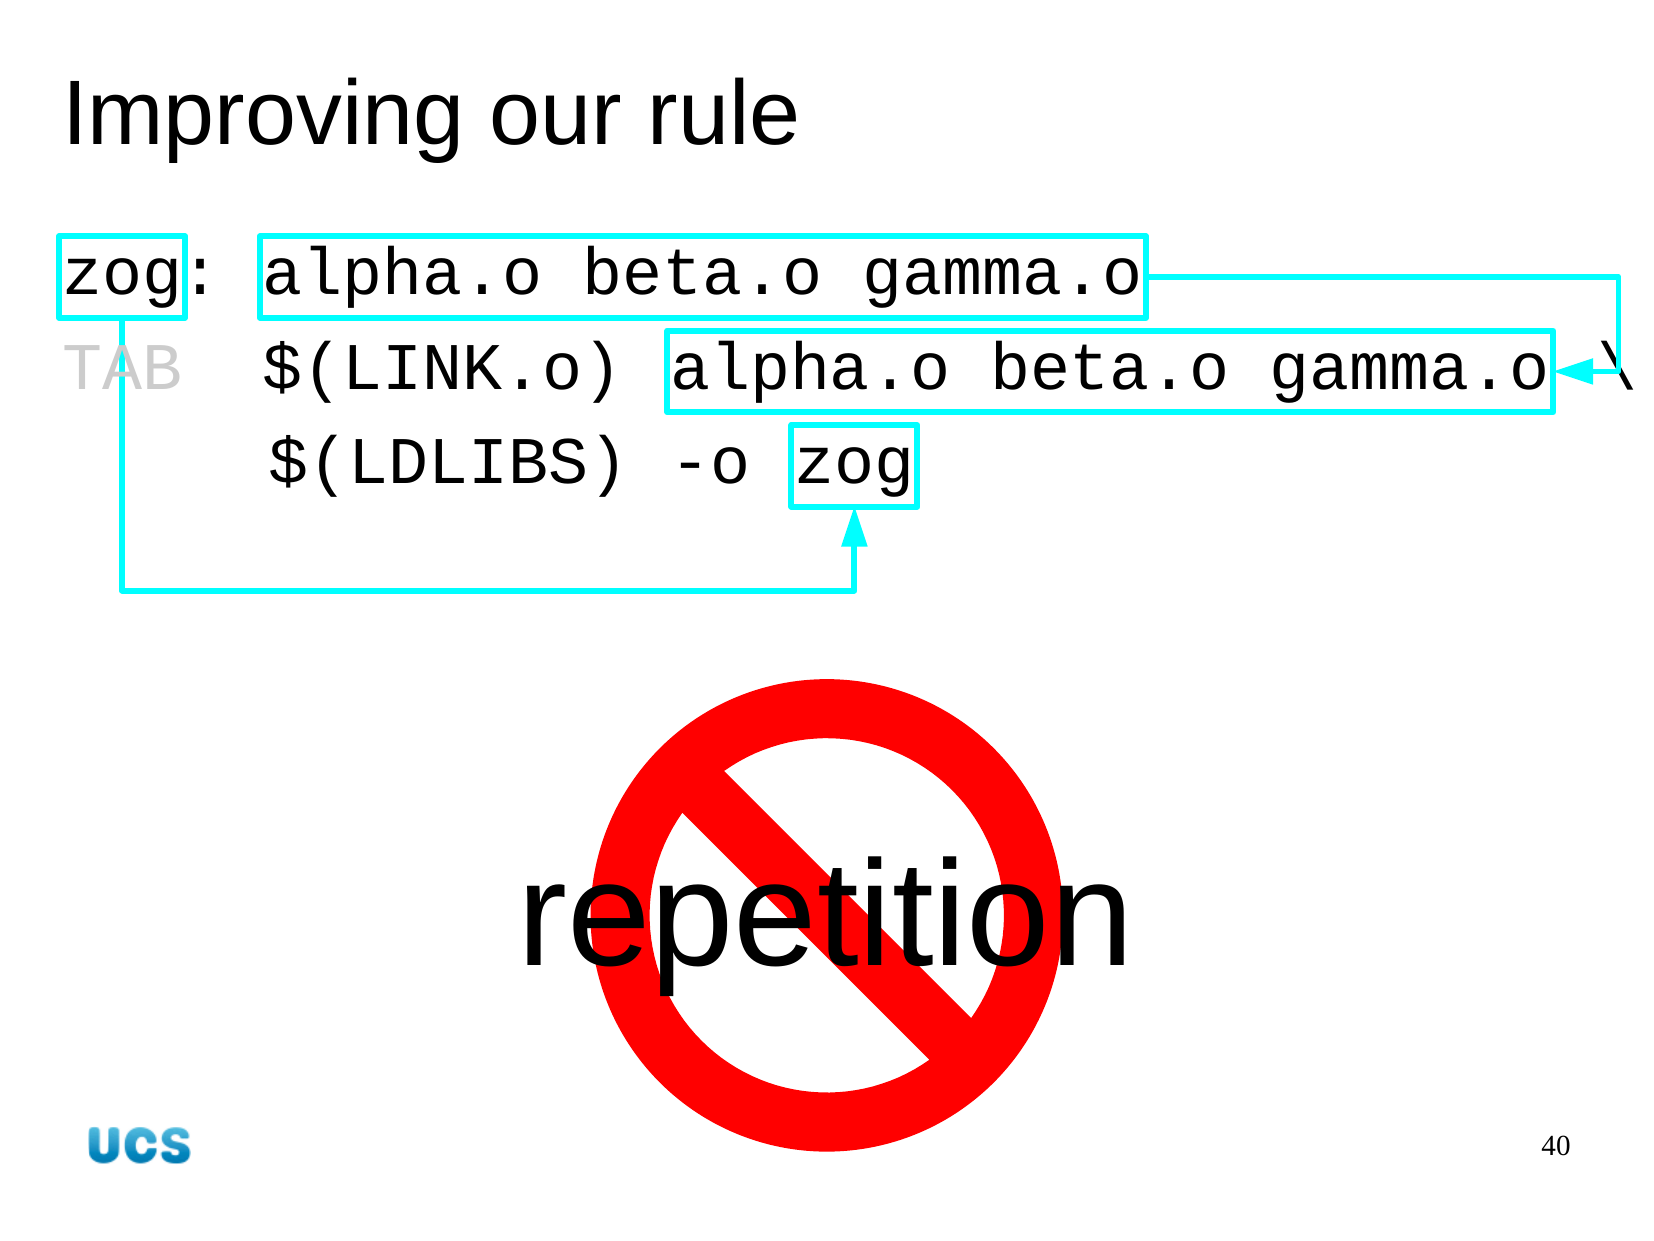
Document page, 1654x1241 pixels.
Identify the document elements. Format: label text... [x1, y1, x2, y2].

text_box $(LDLIBS) [265, 425, 632, 507]
text_box [606, 1001, 1047, 1152]
text_box zog [791, 425, 918, 507]
text_box \ [1594, 330, 1616, 369]
text_box -o [667, 425, 754, 507]
text_box $(LINK.o) [259, 330, 626, 413]
text_box : [177, 236, 224, 318]
picture [88, 1126, 191, 1165]
text_box zog [59, 236, 177, 318]
text_box \ [1594, 330, 1641, 413]
text_box Improving our rule [59, 59, 805, 168]
text_box alpha.o beta.o gamma.o [667, 330, 1554, 413]
text_box [608, 679, 1046, 826]
text_box repetition [472, 826, 1138, 1001]
text_box TAB [59, 330, 186, 413]
text_box alpha.o beta.o gamma.o [259, 236, 1146, 318]
